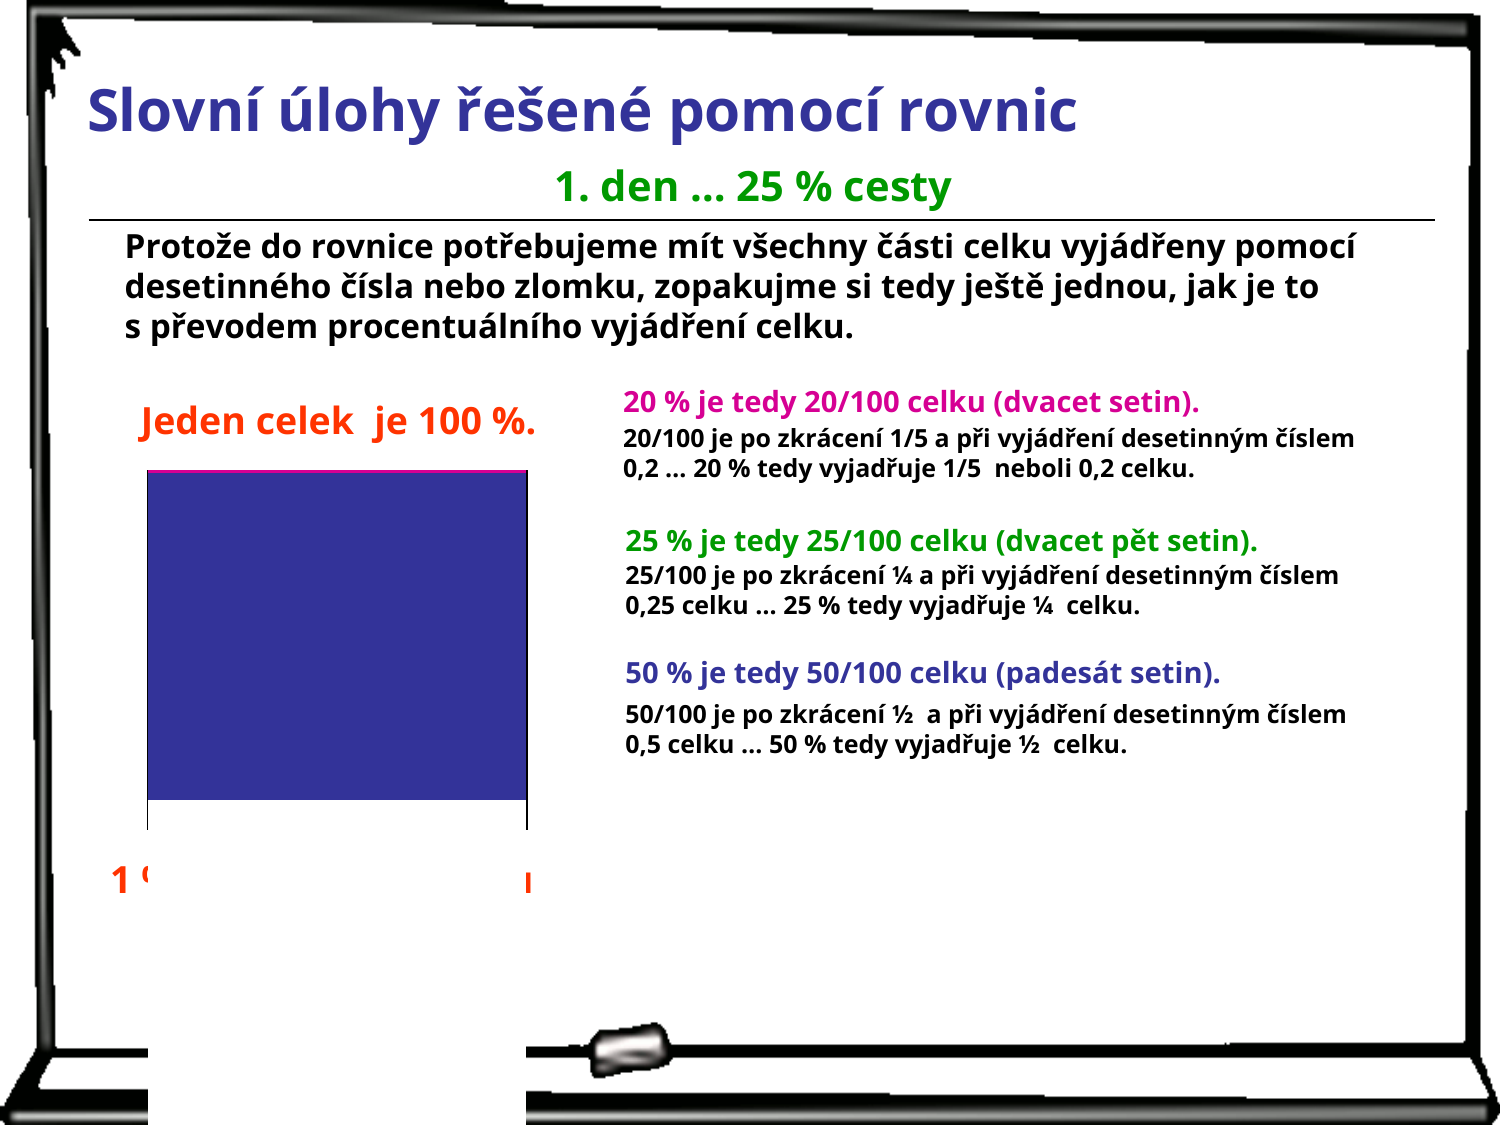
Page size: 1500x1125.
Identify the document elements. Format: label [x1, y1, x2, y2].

text_box [76, 864, 148, 939]
text_box [335, 324, 342, 334]
picture [0, 0, 1500, 1125]
text_box [72, 54, 1431, 209]
text_box [610, 647, 1308, 697]
text_box [123, 401, 564, 438]
text_box [157, 324, 164, 334]
text_box [526, 864, 578, 939]
table_header [147, 470, 526, 538]
table_cell [147, 538, 526, 1125]
text_box [610, 701, 1424, 756]
text_box [608, 371, 1436, 483]
text_box [109, 231, 1445, 339]
text_box [610, 515, 1424, 617]
